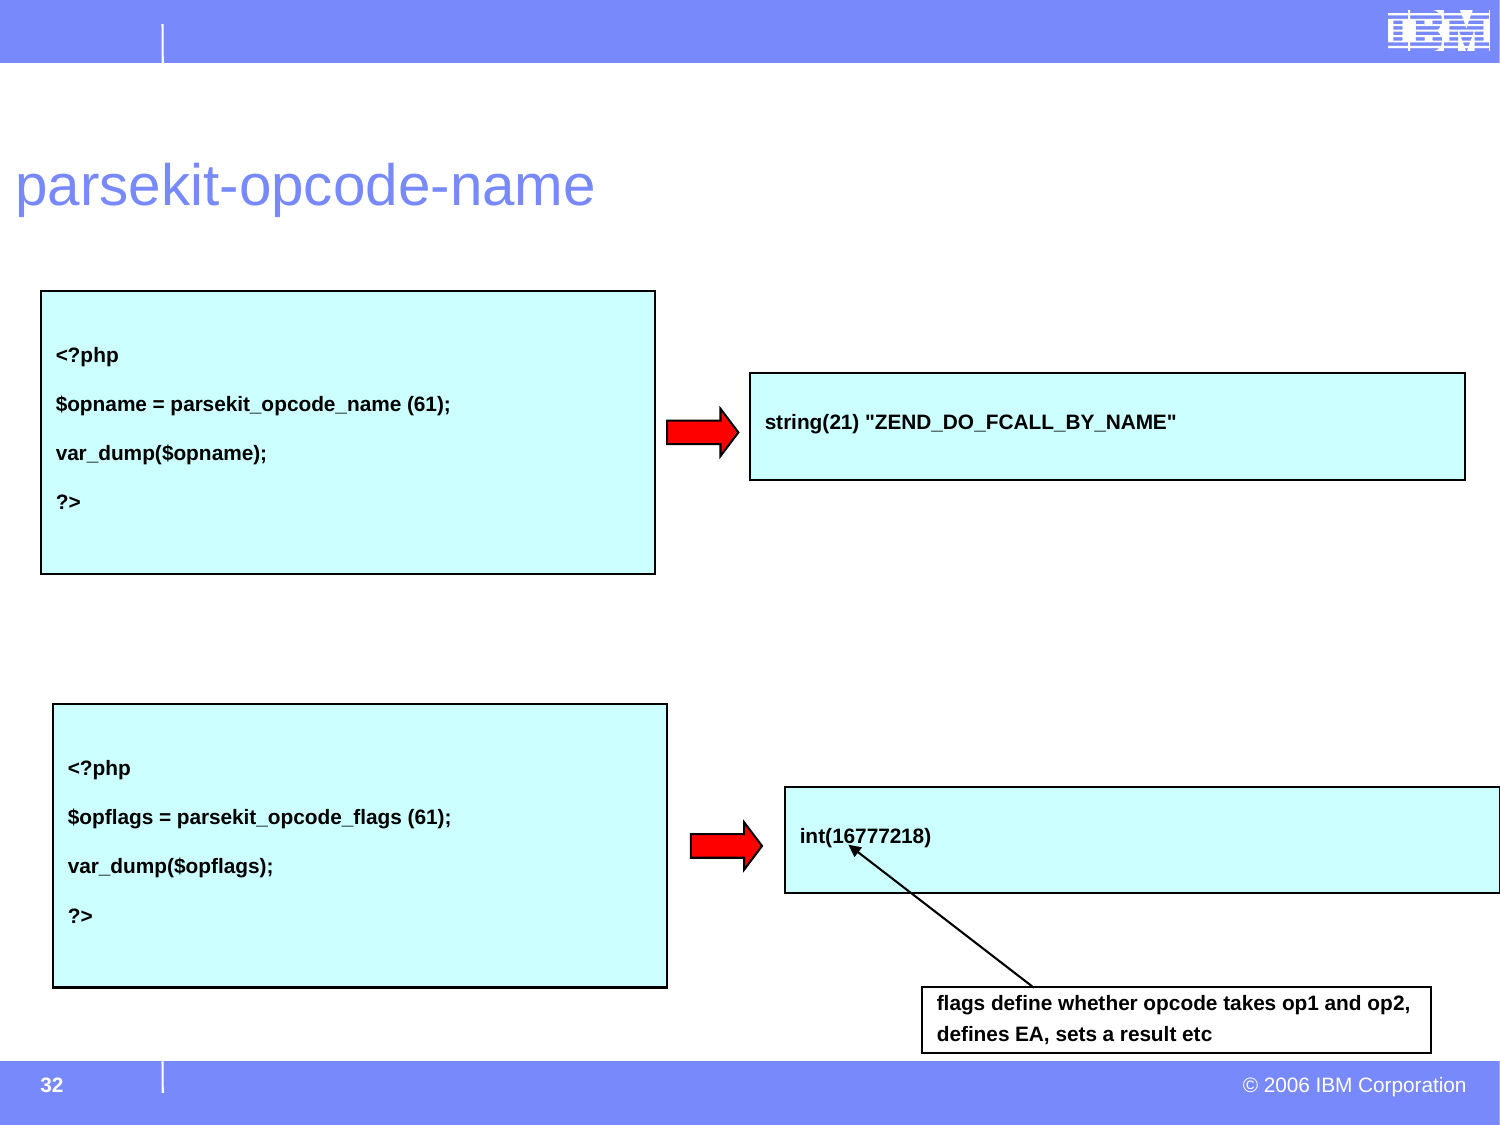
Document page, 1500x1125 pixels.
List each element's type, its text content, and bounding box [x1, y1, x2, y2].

text_box flags define whether opcode takes op1 and op2, defines EA, sets a result etc [922, 987, 1432, 1054]
text_box [667, 408, 739, 457]
text_box parsekit-opcode-name [0, 142, 1353, 225]
text_box <?php $opname = parsekit_opcode_name (61); var_dump($opname); ?> [41, 290, 656, 575]
text_box int(16777218)‏ [785, 786, 1500, 894]
text_box <?php $opflags = parsekit_opcode_flags (61); var_dump($opflags); ?> [53, 704, 668, 988]
text_box [690, 822, 763, 870]
text_box string(21) "ZEND_DO_FCALL_BY_NAME" [749, 373, 1465, 480]
